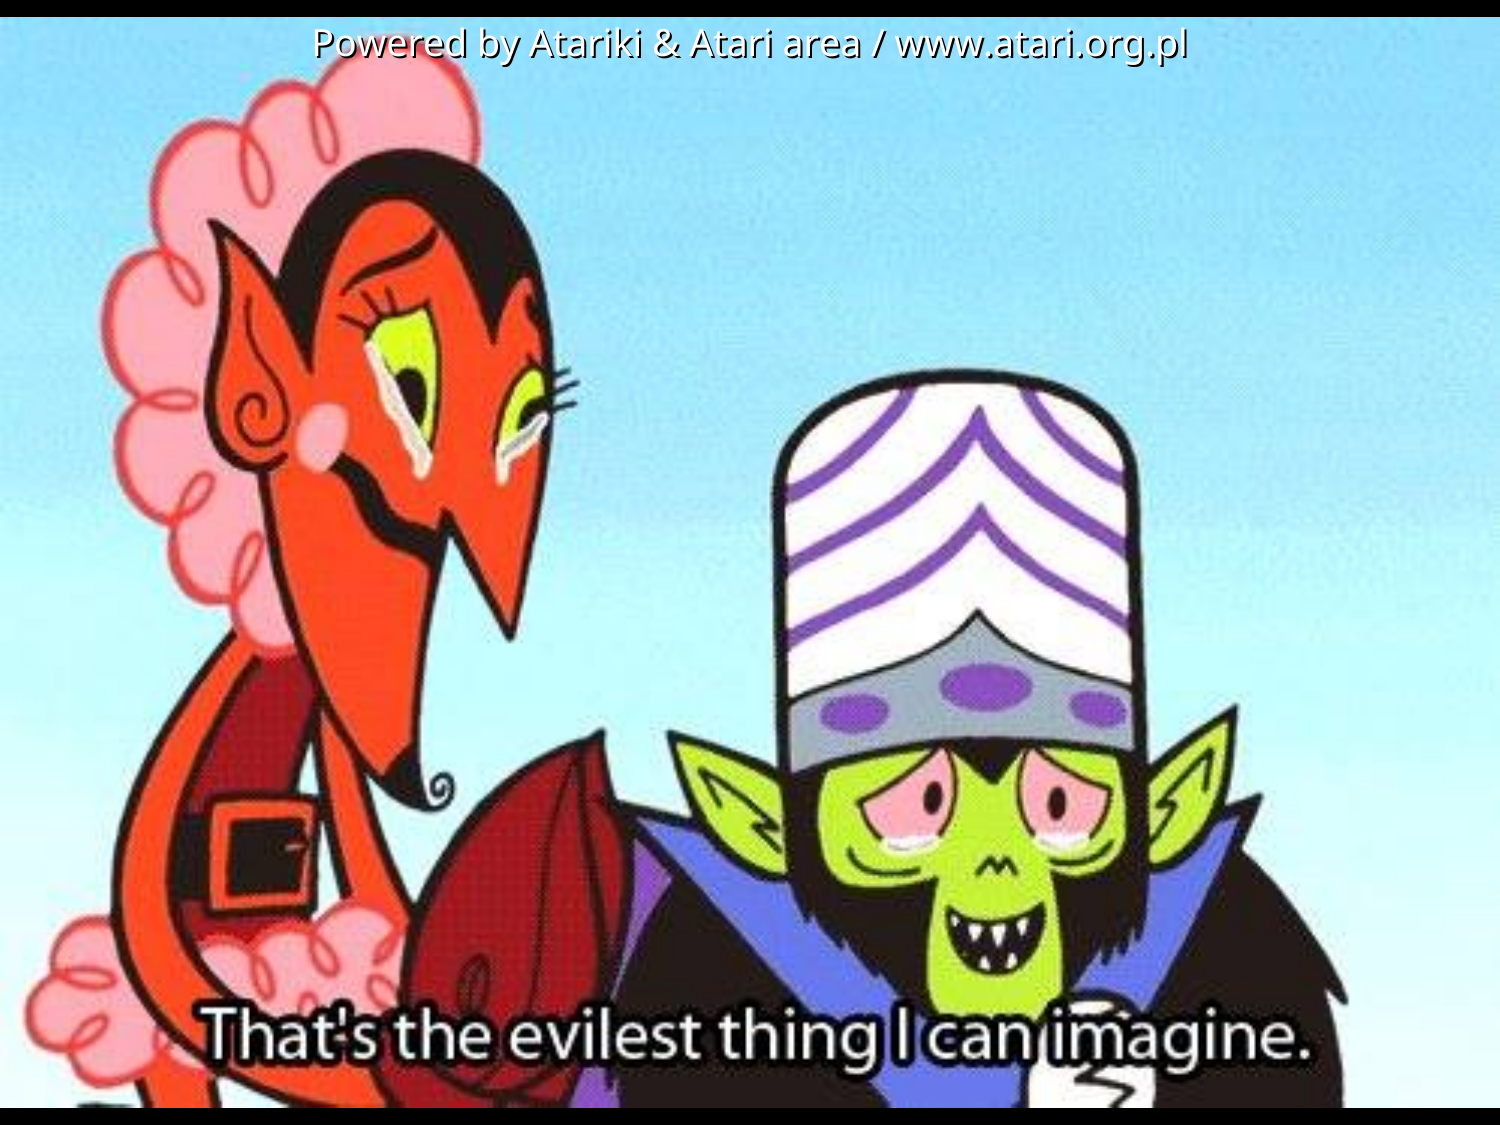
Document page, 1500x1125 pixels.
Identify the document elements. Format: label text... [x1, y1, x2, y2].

picture [0, 72, 1500, 1108]
text_box Powered by Atariki & Atari area / www.atari.org.pl [0, 11, 1500, 72]
